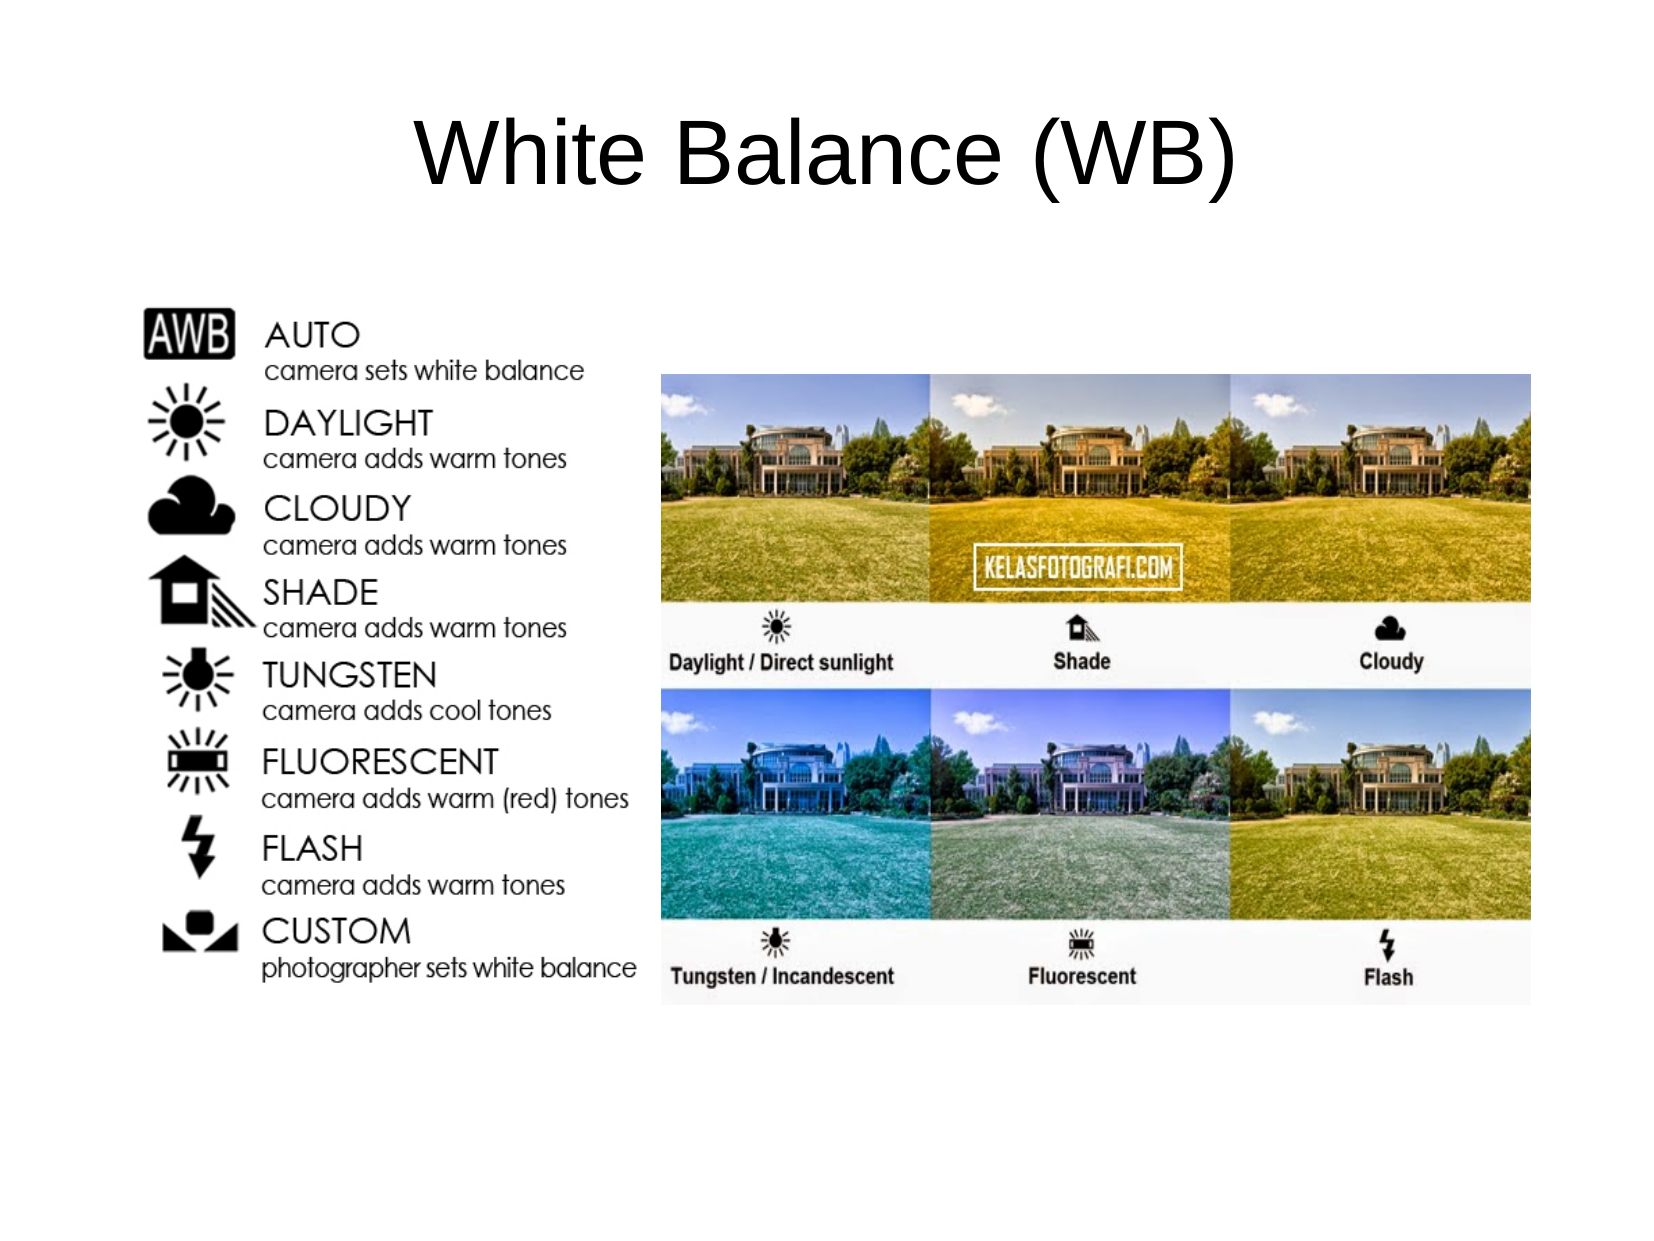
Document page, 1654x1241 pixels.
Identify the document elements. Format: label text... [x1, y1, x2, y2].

title White Balance (WB) [82, 49, 1571, 257]
picture [119, 284, 1531, 1014]
